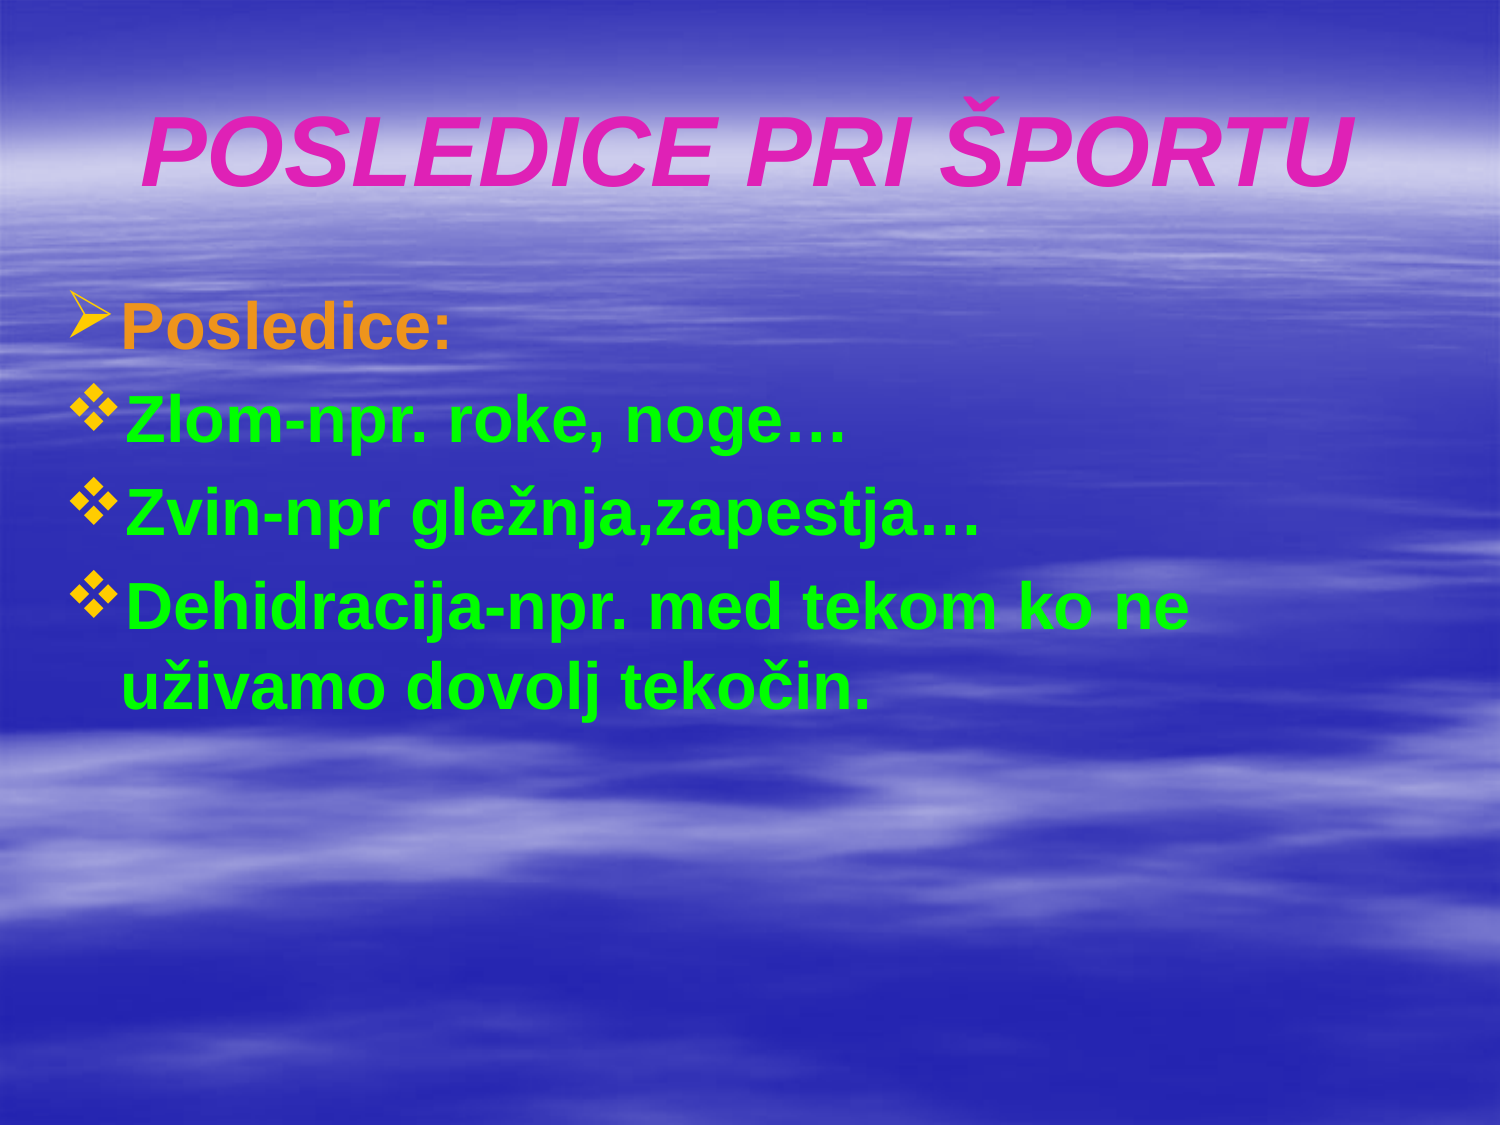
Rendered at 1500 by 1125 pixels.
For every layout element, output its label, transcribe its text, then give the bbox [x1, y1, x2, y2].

list Posledice: Zlom-npr. roke, noge… Zvin-npr gležnja,zapestja… Dehidracija-npr. med tekom ko ne uživamo dovolj tekočin. [49, 275, 1451, 1001]
picture [0, 0, 1500, 1125]
title POSLEDICE PRI ŠPORTU [49, 37, 1446, 255]
